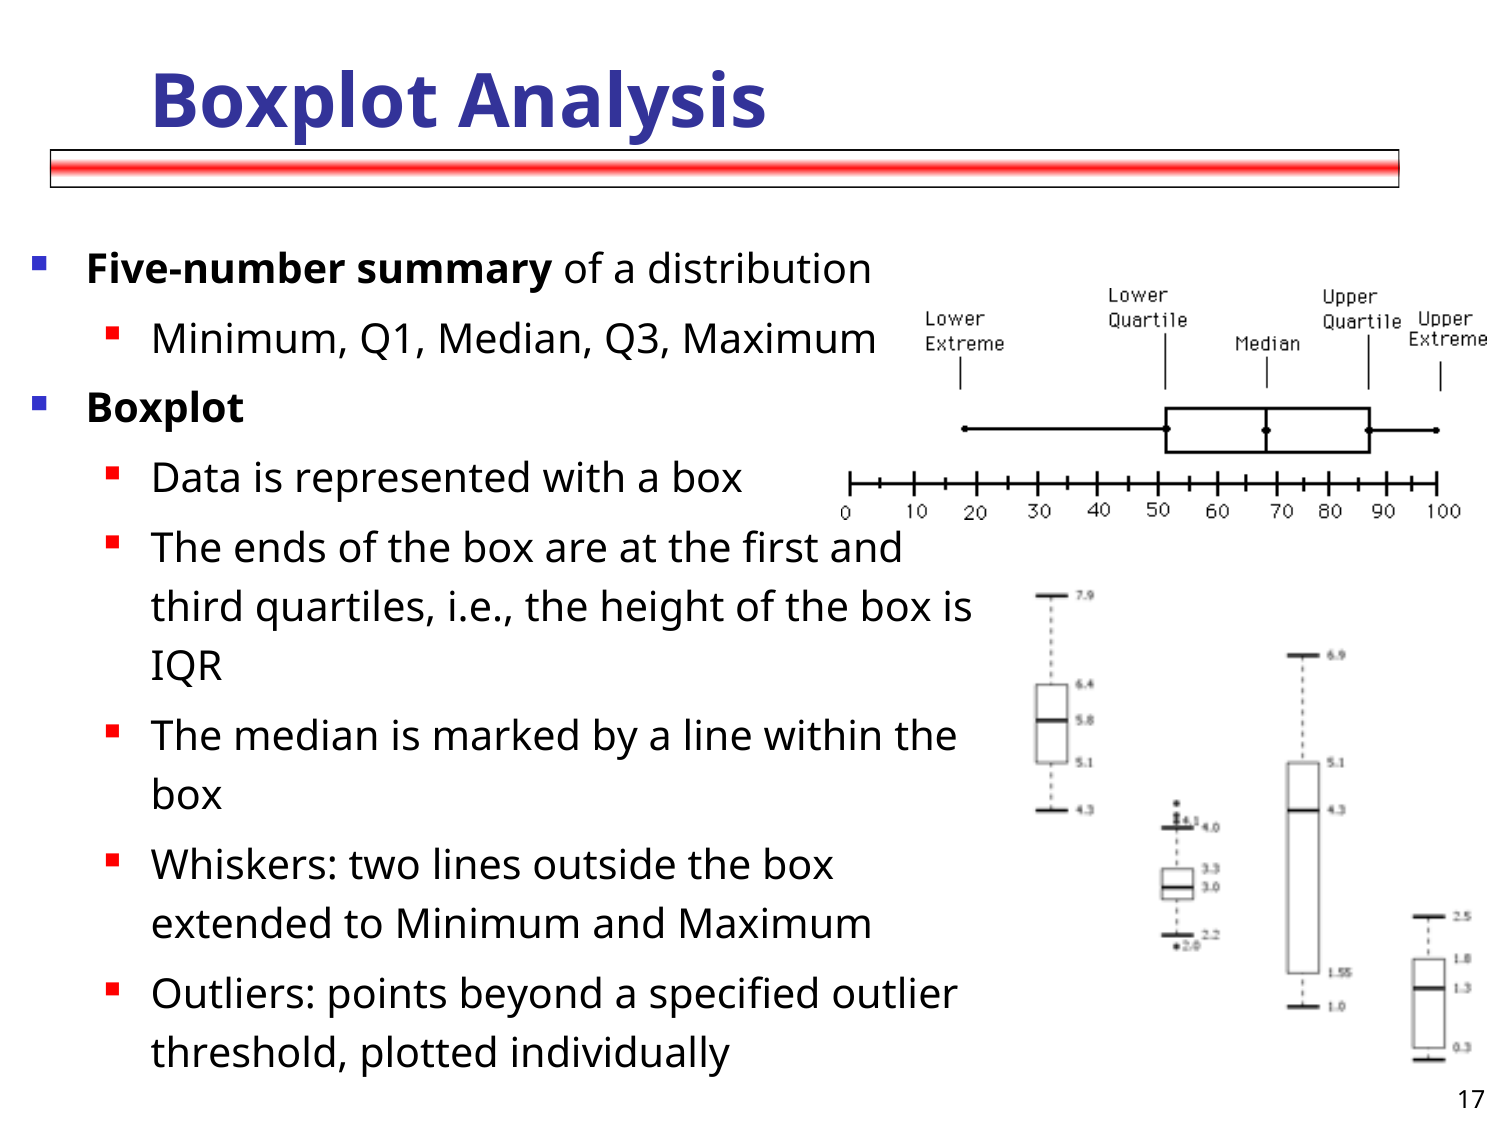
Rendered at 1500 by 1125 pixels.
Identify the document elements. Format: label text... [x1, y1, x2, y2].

list Five-number summary of a distribution Minimum, Q1, Median, Q3, Maximum Boxplot Data is represented with a box The ends of the box are at the first and third quartiles, i.e., the height of the box is IQR The median is marked by a line within the box Whiskers: two lines outside the box extended to Minimum and Maximum Outliers: points beyond a specified outlier threshold, plotted individually [15, 224, 1016, 1093]
picture [1020, 584, 1486, 1073]
title Boxplot Analysis [24, 44, 876, 150]
picture [1016, 288, 1487, 520]
text_box <number> [1187, 1062, 1500, 1125]
